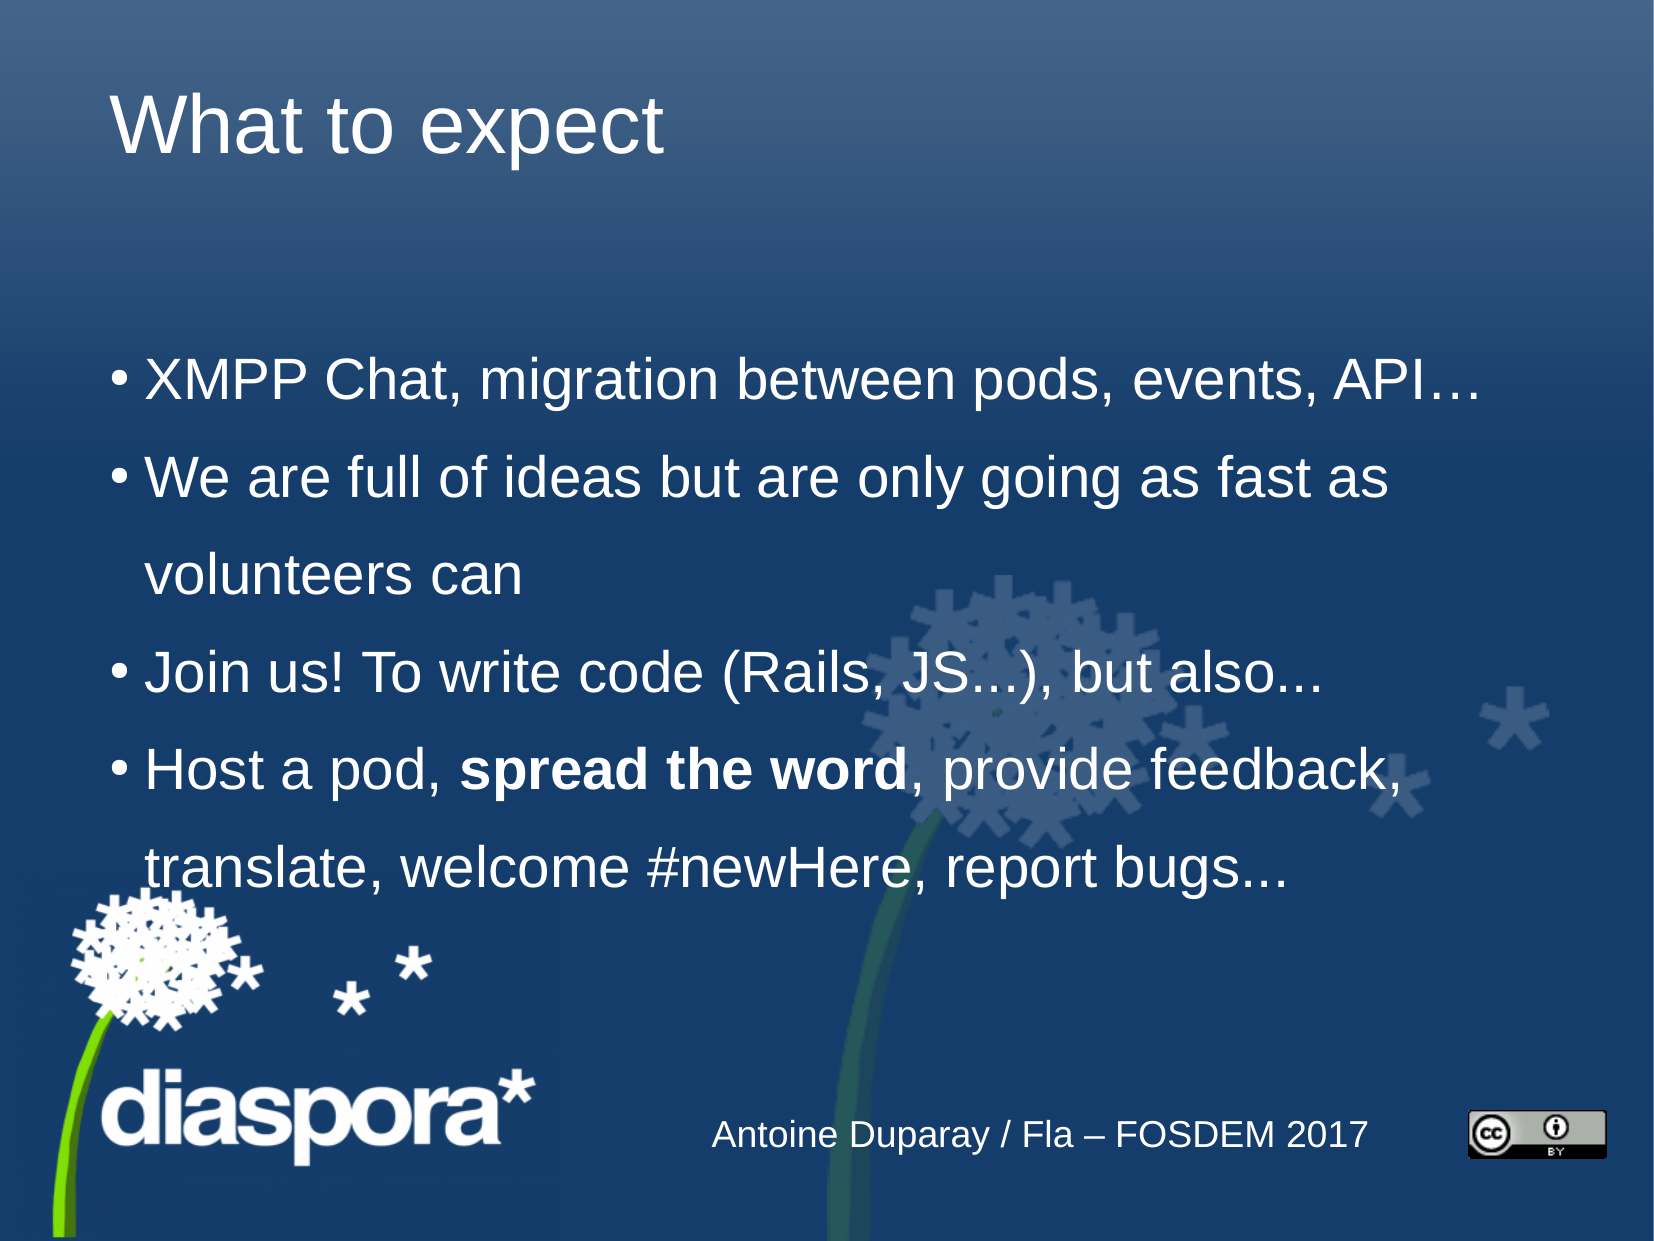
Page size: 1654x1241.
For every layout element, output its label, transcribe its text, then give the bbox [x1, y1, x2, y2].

text_box What to expect [94, 70, 1477, 254]
text_box Antoine Duparay / Fla – FOSDEM 2017 [696, 1105, 1394, 1205]
text_box XMPP Chat, migration between pods, events, API… We are full of ideas but are only going as fast as volunteers can Join us! To write code (Rails, JS...), but also... Host a pod, spread the word, provide feedback, translate, welcome #newHere, report bugs... [94, 307, 1571, 875]
picture [0, 0, 1654, 1241]
